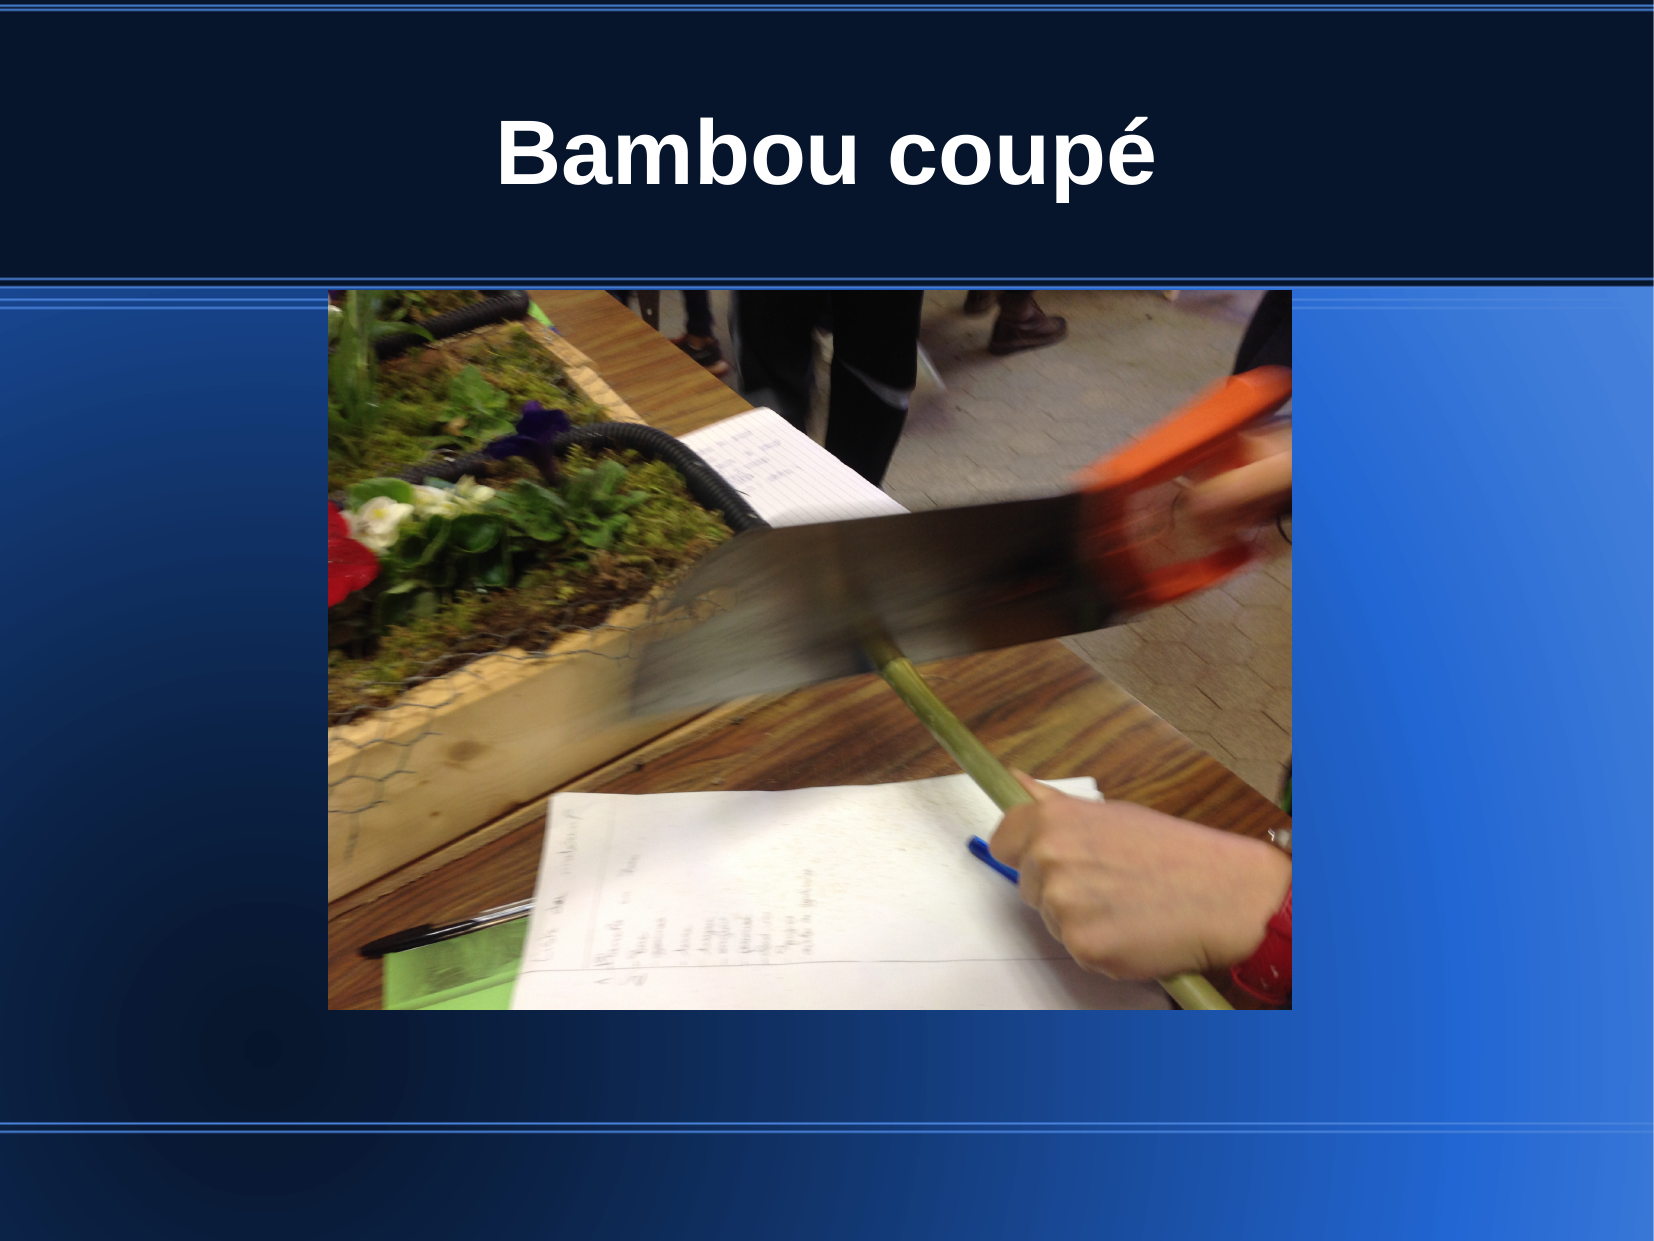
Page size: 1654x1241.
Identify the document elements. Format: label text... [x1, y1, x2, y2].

title Bambou coupé [82, 49, 1571, 257]
picture [0, 0, 1654, 1241]
